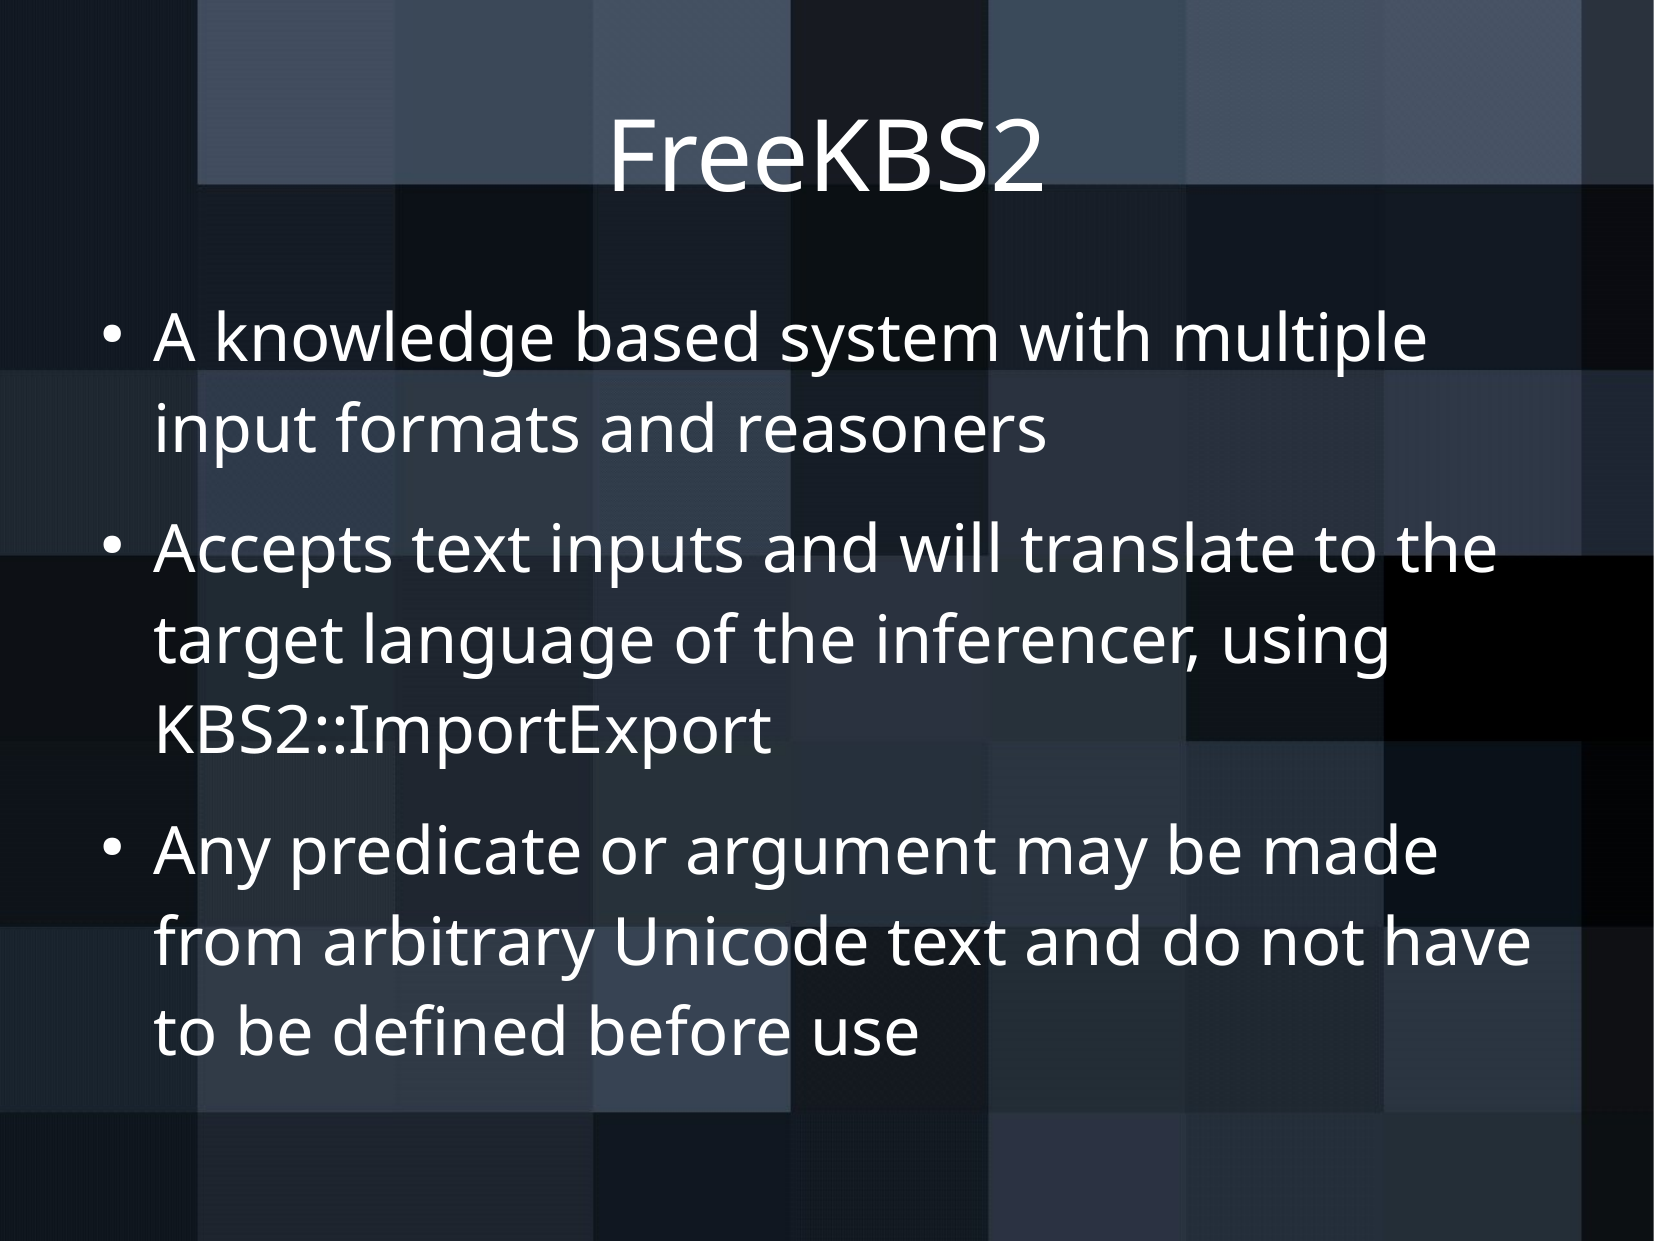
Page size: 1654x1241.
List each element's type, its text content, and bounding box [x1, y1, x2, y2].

picture [0, 0, 1654, 1241]
list A knowledge based system with multiple input formats and reasoners Accepts text inputs and will translate to the target language of the inferencer, using KBS2::ImportExport Any predicate or argument may be made from arbitrary Unicode text and do not have to be defined before use [82, 290, 1571, 1094]
title FreeKBS2 [82, 56, 1571, 250]
